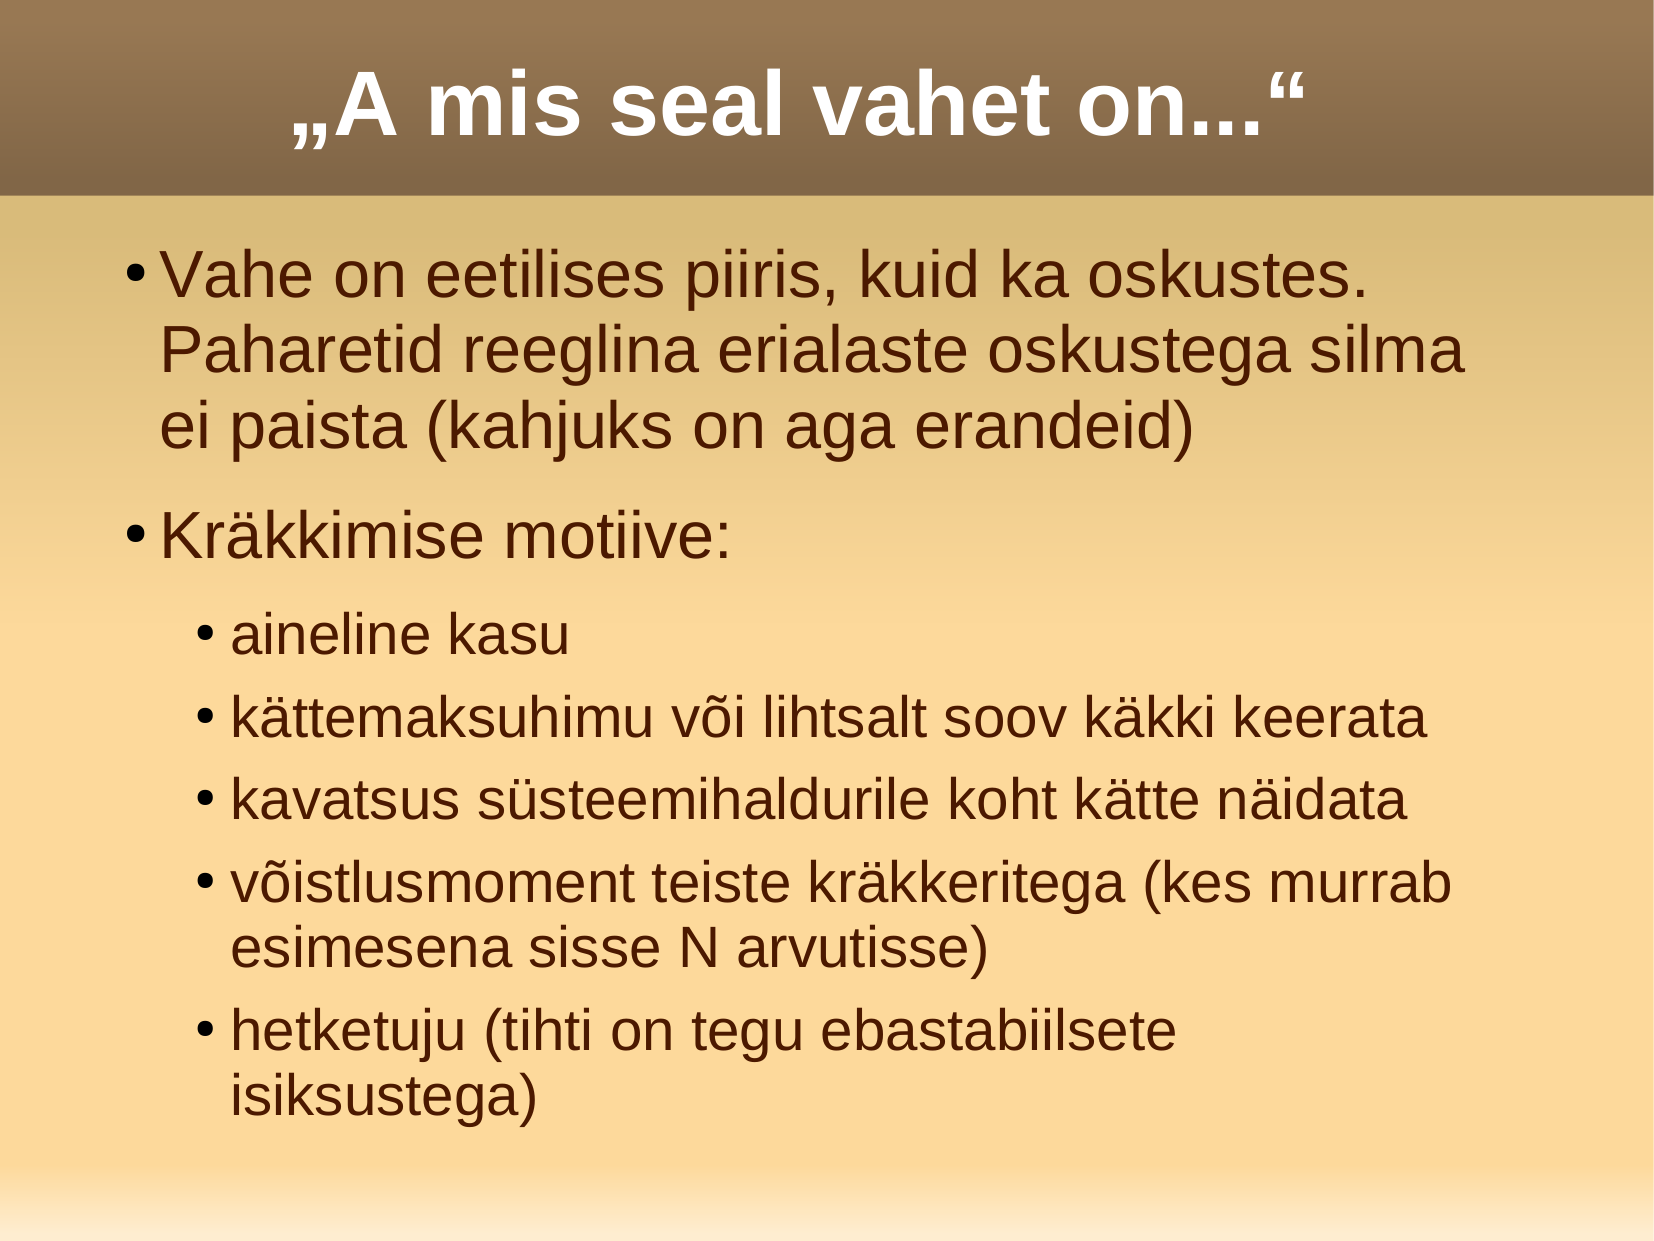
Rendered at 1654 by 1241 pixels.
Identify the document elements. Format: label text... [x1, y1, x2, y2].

list Vahe on eetilises piiris, kuid ka oskustes. Paharetid reeglina erialaste oskustega silma ei paista (kahjuks on aga erandeid) Kräkkimise motiive: aineline kasu kättemaksuhimu või lihtsalt soov käkki keerata kavatsus süsteemihaldurile koht kätte näidata võistlusmoment teiste kräkkeritega (kes murrab esimesena sisse N arvutisse) hetketuju (tihti on tegu ebastabiilsete isiksustega) [88, 236, 1501, 1127]
picture [0, 0, 1654, 1241]
title „A mis seal vahet on...“ [93, 0, 1506, 208]
